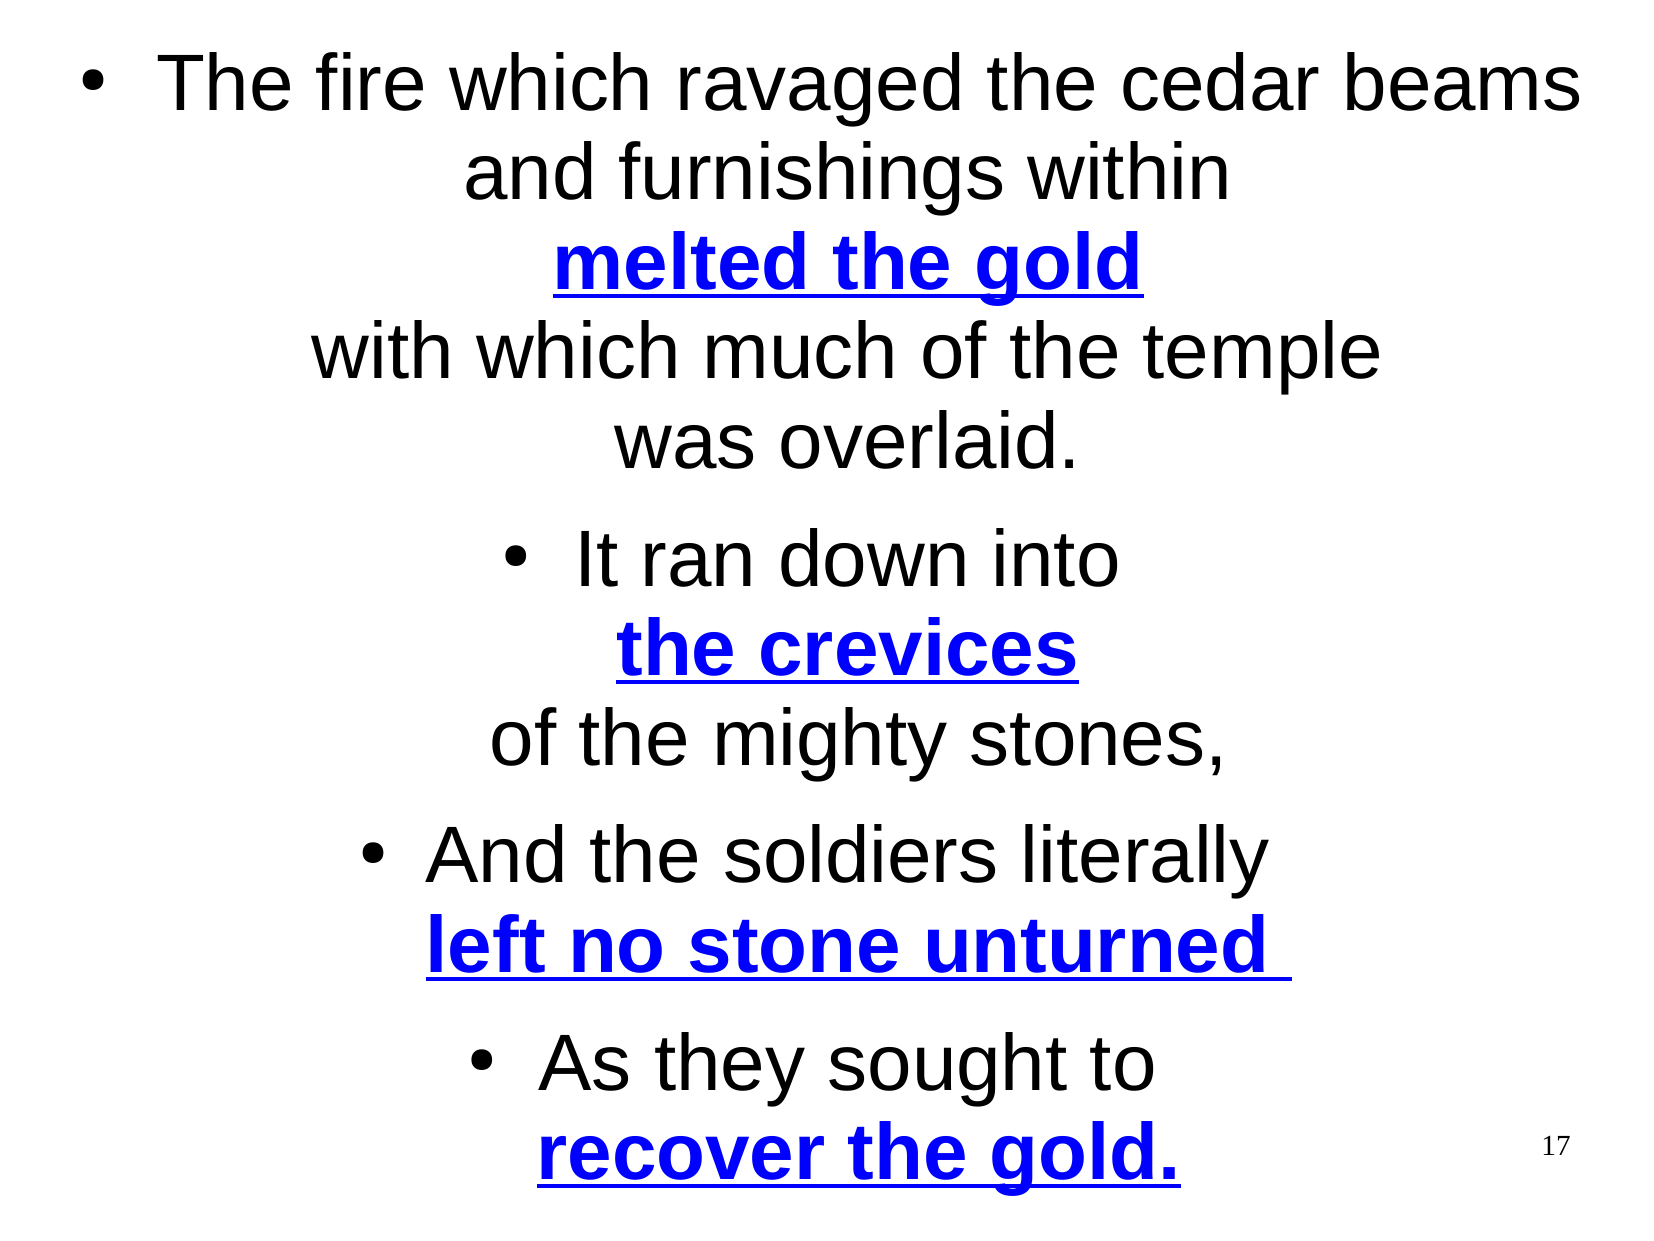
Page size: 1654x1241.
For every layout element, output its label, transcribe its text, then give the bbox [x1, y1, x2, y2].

list The fire which ravaged the cedar beams and furnishings within melted the gold with which much of the temple was overlaid. It ran down into the crevices of the mighty stones, And the soldiers literally left no stone unturned As they sought to recover the gold. [37, 37, 1613, 1201]
